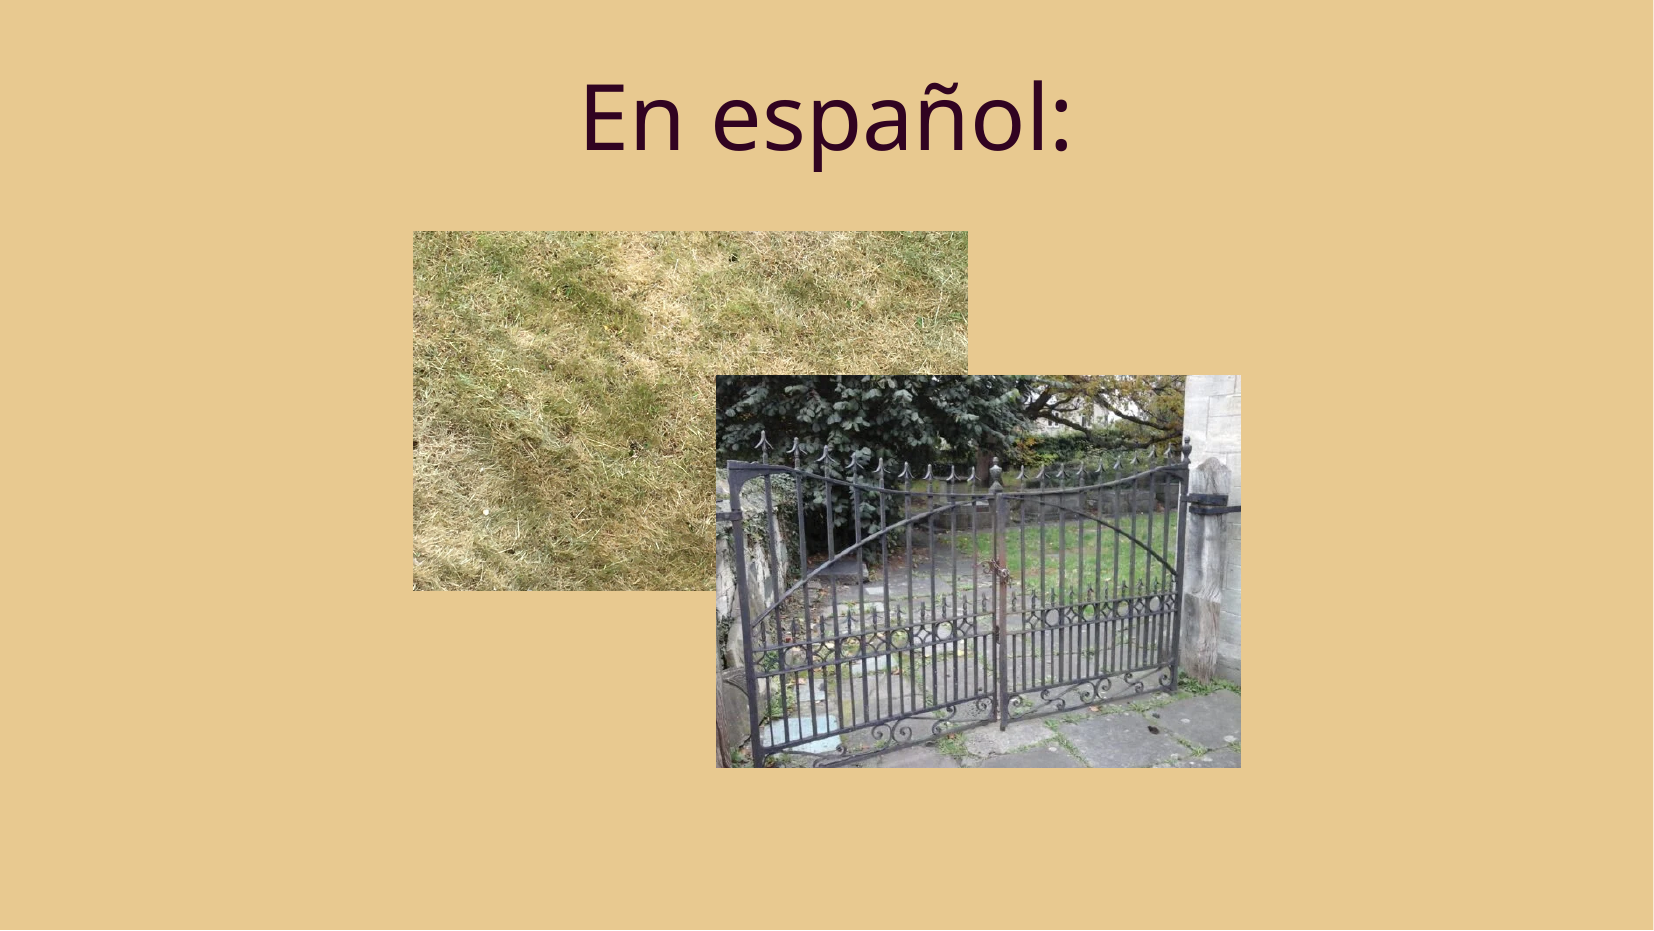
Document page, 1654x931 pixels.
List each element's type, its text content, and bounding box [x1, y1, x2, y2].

picture [413, 231, 1241, 768]
title En español: [82, 37, 1571, 193]
